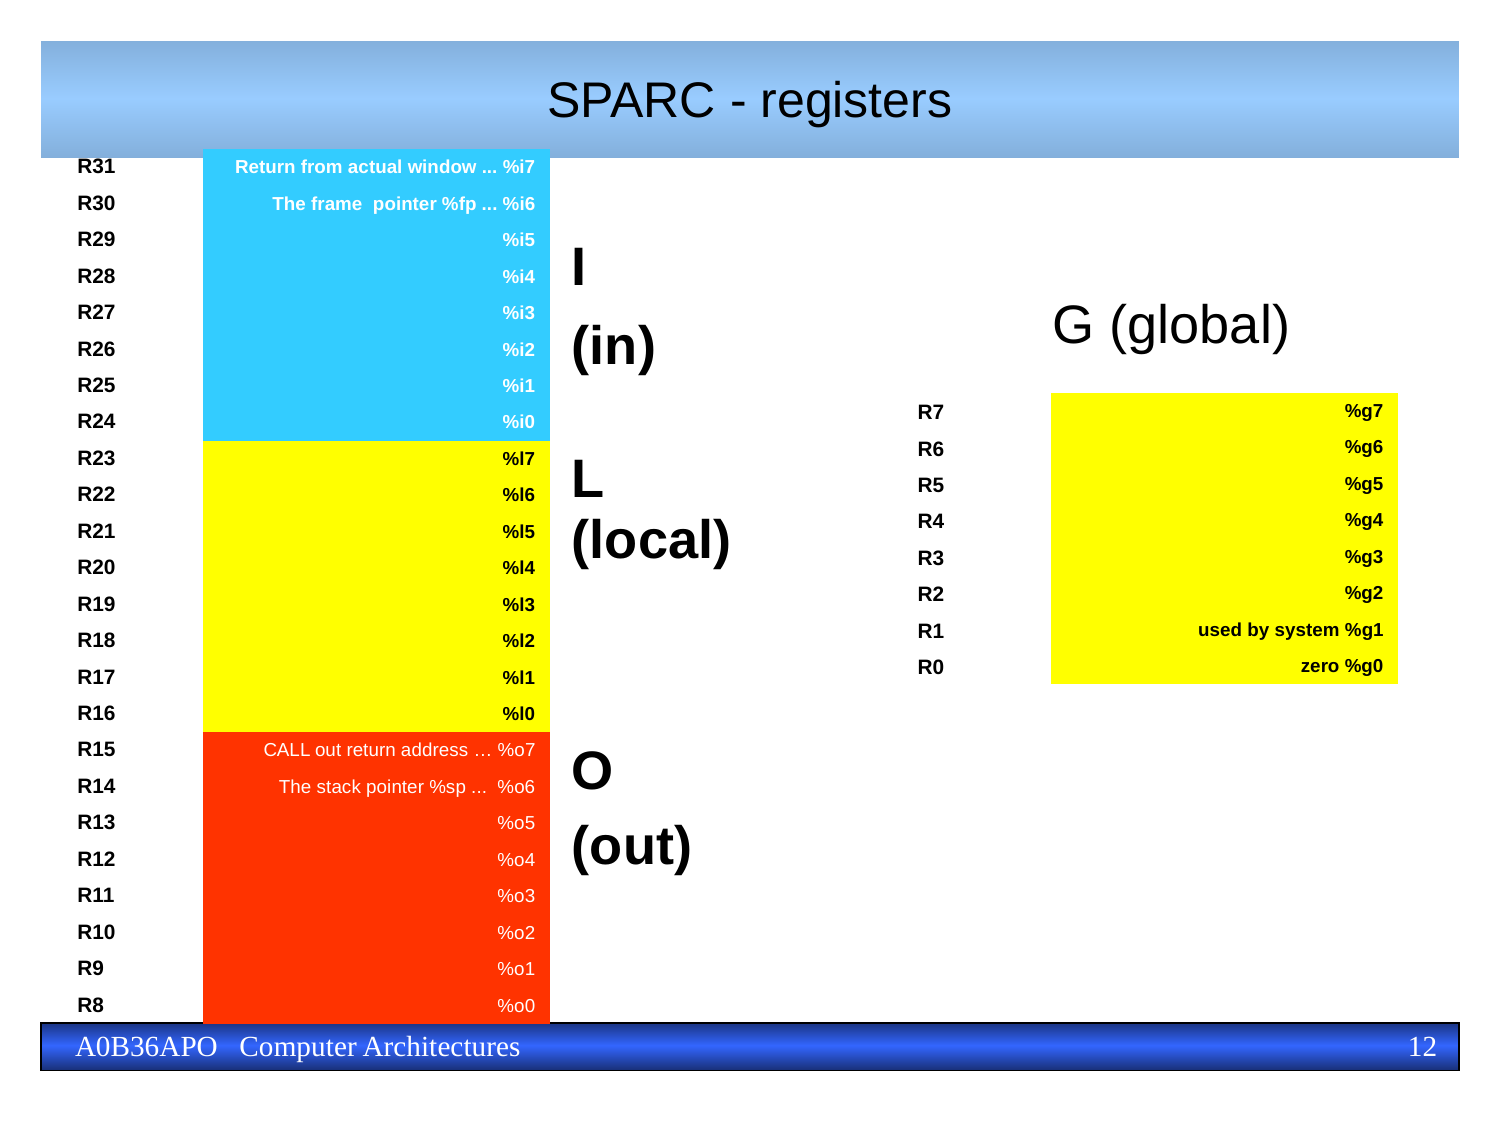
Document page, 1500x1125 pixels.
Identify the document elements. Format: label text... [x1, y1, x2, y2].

table_cell R24 [72, 404, 191, 441]
table_cell %l0 [203, 696, 550, 732]
table_cell %l6 [203, 477, 550, 514]
table_cell R6 [912, 431, 1031, 468]
title SPARC - registers [41, 41, 1459, 158]
table_cell %l7 [203, 441, 550, 477]
table_cell %g3 [1051, 538, 1398, 575]
table_cell %o1 [203, 951, 550, 987]
table_header I (in) [557, 149, 750, 441]
table_cell %l5 [203, 514, 550, 550]
table_cell R19 [72, 587, 191, 623]
table_cell R21 [72, 514, 191, 550]
table_cell R29 [72, 222, 191, 259]
table_header R7 [912, 395, 1031, 431]
table_cell %g4 [1051, 502, 1398, 538]
table_cell R15 [72, 732, 191, 769]
table_cell R17 [72, 659, 191, 696]
table_cell CALL out return address … %o7 [203, 732, 550, 769]
table_cell %g6 [1051, 429, 1398, 466]
table_cell R1 [912, 614, 1031, 650]
table_cell R16 [72, 696, 191, 732]
table_cell %i4 [203, 259, 550, 295]
text_box G (global) [1037, 287, 1325, 363]
table_cell R5 [912, 468, 1031, 504]
table_cell %l2 [203, 623, 550, 659]
table_cell R20 [72, 550, 191, 587]
table_header Return from actual window ... %i7 [203, 149, 550, 186]
table_cell R13 [72, 805, 191, 842]
table_cell R4 [912, 504, 1031, 541]
table_cell %l3 [203, 587, 550, 623]
table_cell %o0 [203, 987, 550, 1024]
table_cell %g5 [1051, 466, 1398, 502]
table_header %g7 [1051, 393, 1398, 429]
table_cell R3 [912, 541, 1031, 577]
table_cell %i1 [203, 368, 550, 404]
table_cell zero %g0 [1051, 648, 1398, 684]
table_cell R0 [912, 650, 1031, 686]
table_cell The stack pointer %sp ... %o6 [203, 769, 550, 805]
table_cell R9 [72, 951, 191, 987]
table_cell R26 [72, 331, 191, 368]
table_cell %l1 [203, 659, 550, 696]
table_cell %i3 [203, 295, 550, 331]
table_cell R27 [72, 295, 191, 331]
table_cell %o5 [203, 805, 550, 842]
table_cell R12 [72, 842, 191, 878]
table_cell %o4 [203, 842, 550, 878]
table_cell %o2 [203, 914, 550, 951]
table_cell R28 [72, 259, 191, 295]
table_cell R8 [72, 987, 191, 1024]
table_cell R2 [912, 577, 1031, 614]
table_cell R10 [72, 914, 191, 951]
table_cell R18 [72, 623, 191, 659]
table_cell R30 [72, 186, 191, 222]
table_cell R11 [72, 878, 191, 914]
table_cell %i0 [203, 404, 550, 441]
table_cell R22 [72, 477, 191, 514]
table_cell %l4 [203, 550, 550, 587]
table_cell %i5 [203, 222, 550, 259]
table_cell The frame pointer %fp ... %i6 [203, 186, 550, 222]
table_header R31 [72, 149, 191, 186]
table_cell R25 [72, 368, 191, 404]
table_cell R23 [72, 441, 191, 477]
table_cell L (local) [557, 441, 750, 732]
table_cell O (out) [557, 732, 750, 1024]
table_cell used by system %g1 [1051, 611, 1398, 648]
table_cell %o3 [203, 878, 550, 914]
table_cell R14 [72, 769, 191, 805]
table_cell %i2 [203, 331, 550, 368]
table_cell %g2 [1051, 575, 1398, 611]
